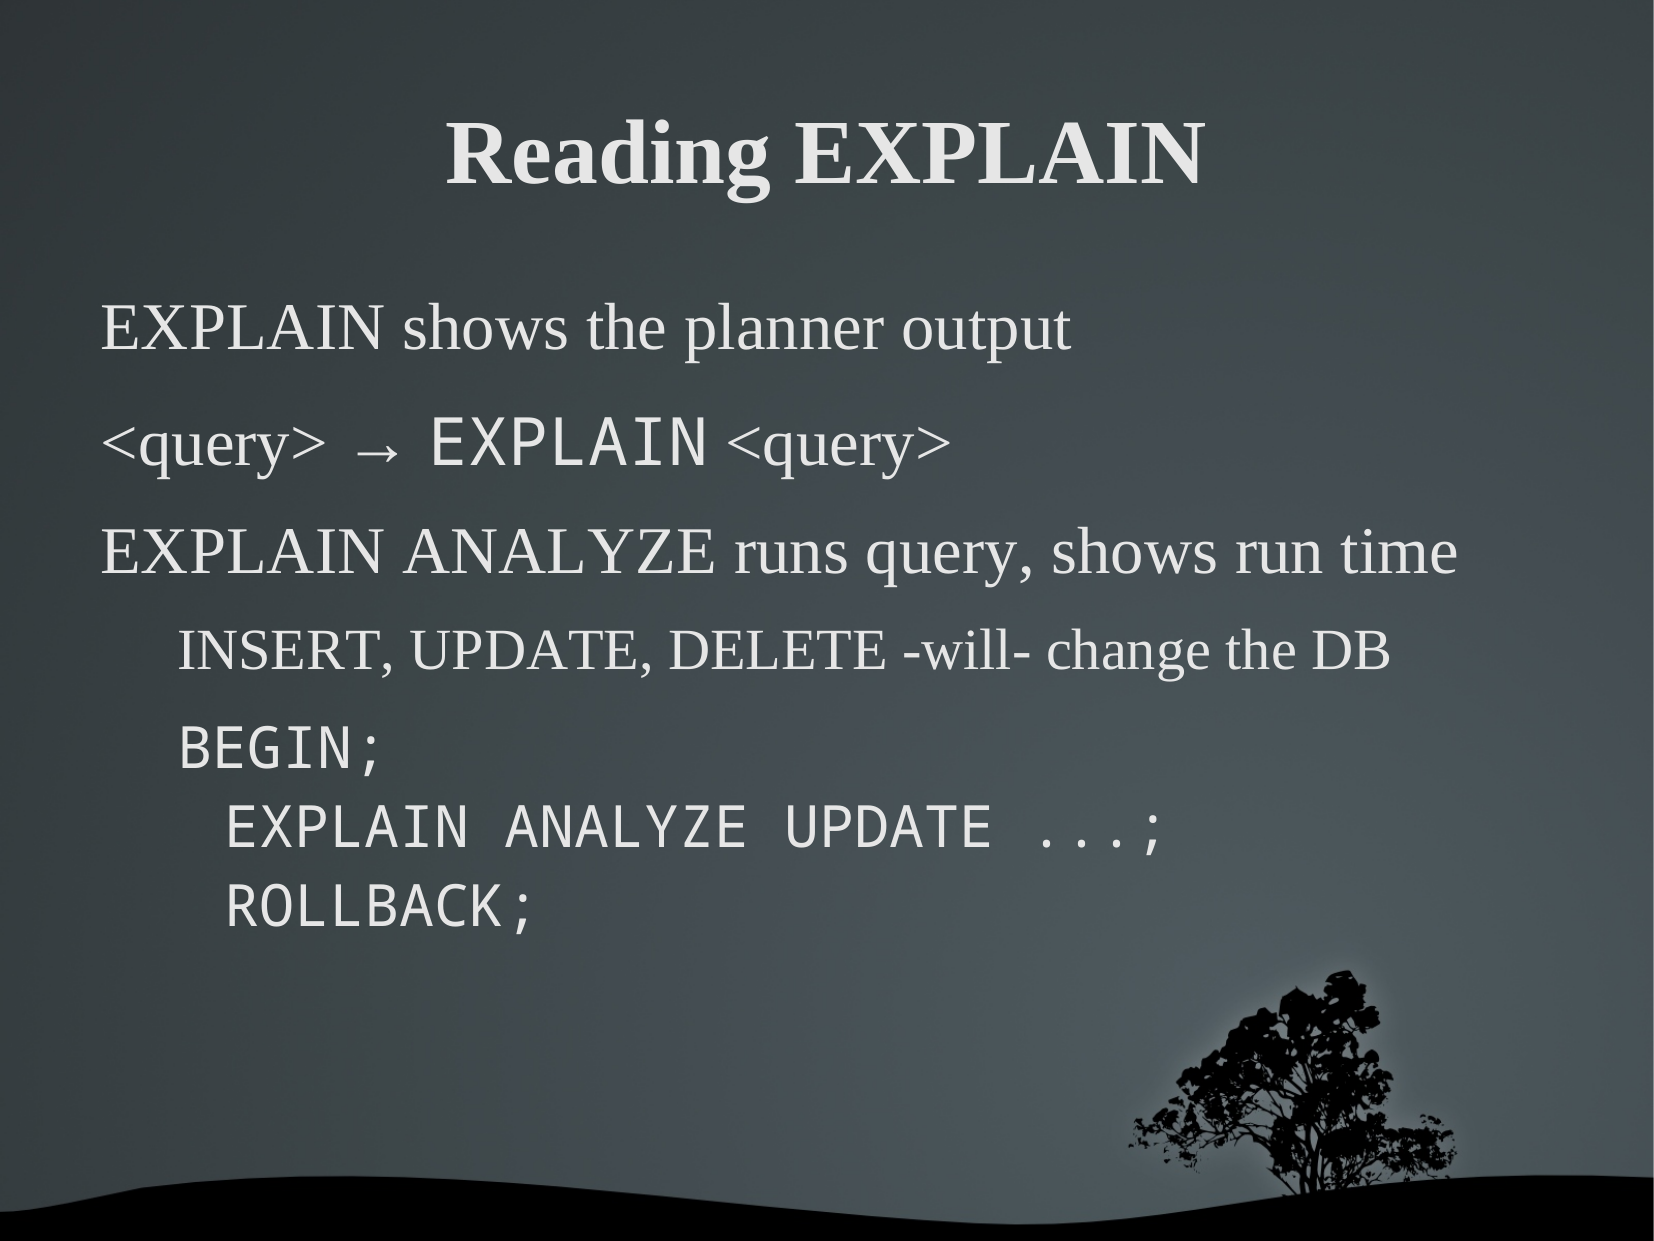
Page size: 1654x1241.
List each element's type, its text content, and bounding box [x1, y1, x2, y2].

list EXPLAIN shows the planner output <query> → EXPLAIN <query> EXPLAIN ANALYZE runs query, shows run time INSERT, UPDATE, DELETE -will- change the DB BEGIN; EXPLAIN ANALYZE UPDATE ...; ROLLBACK; [82, 290, 1571, 1094]
title Reading EXPLAIN [82, 56, 1571, 250]
picture [0, 0, 1654, 1241]
